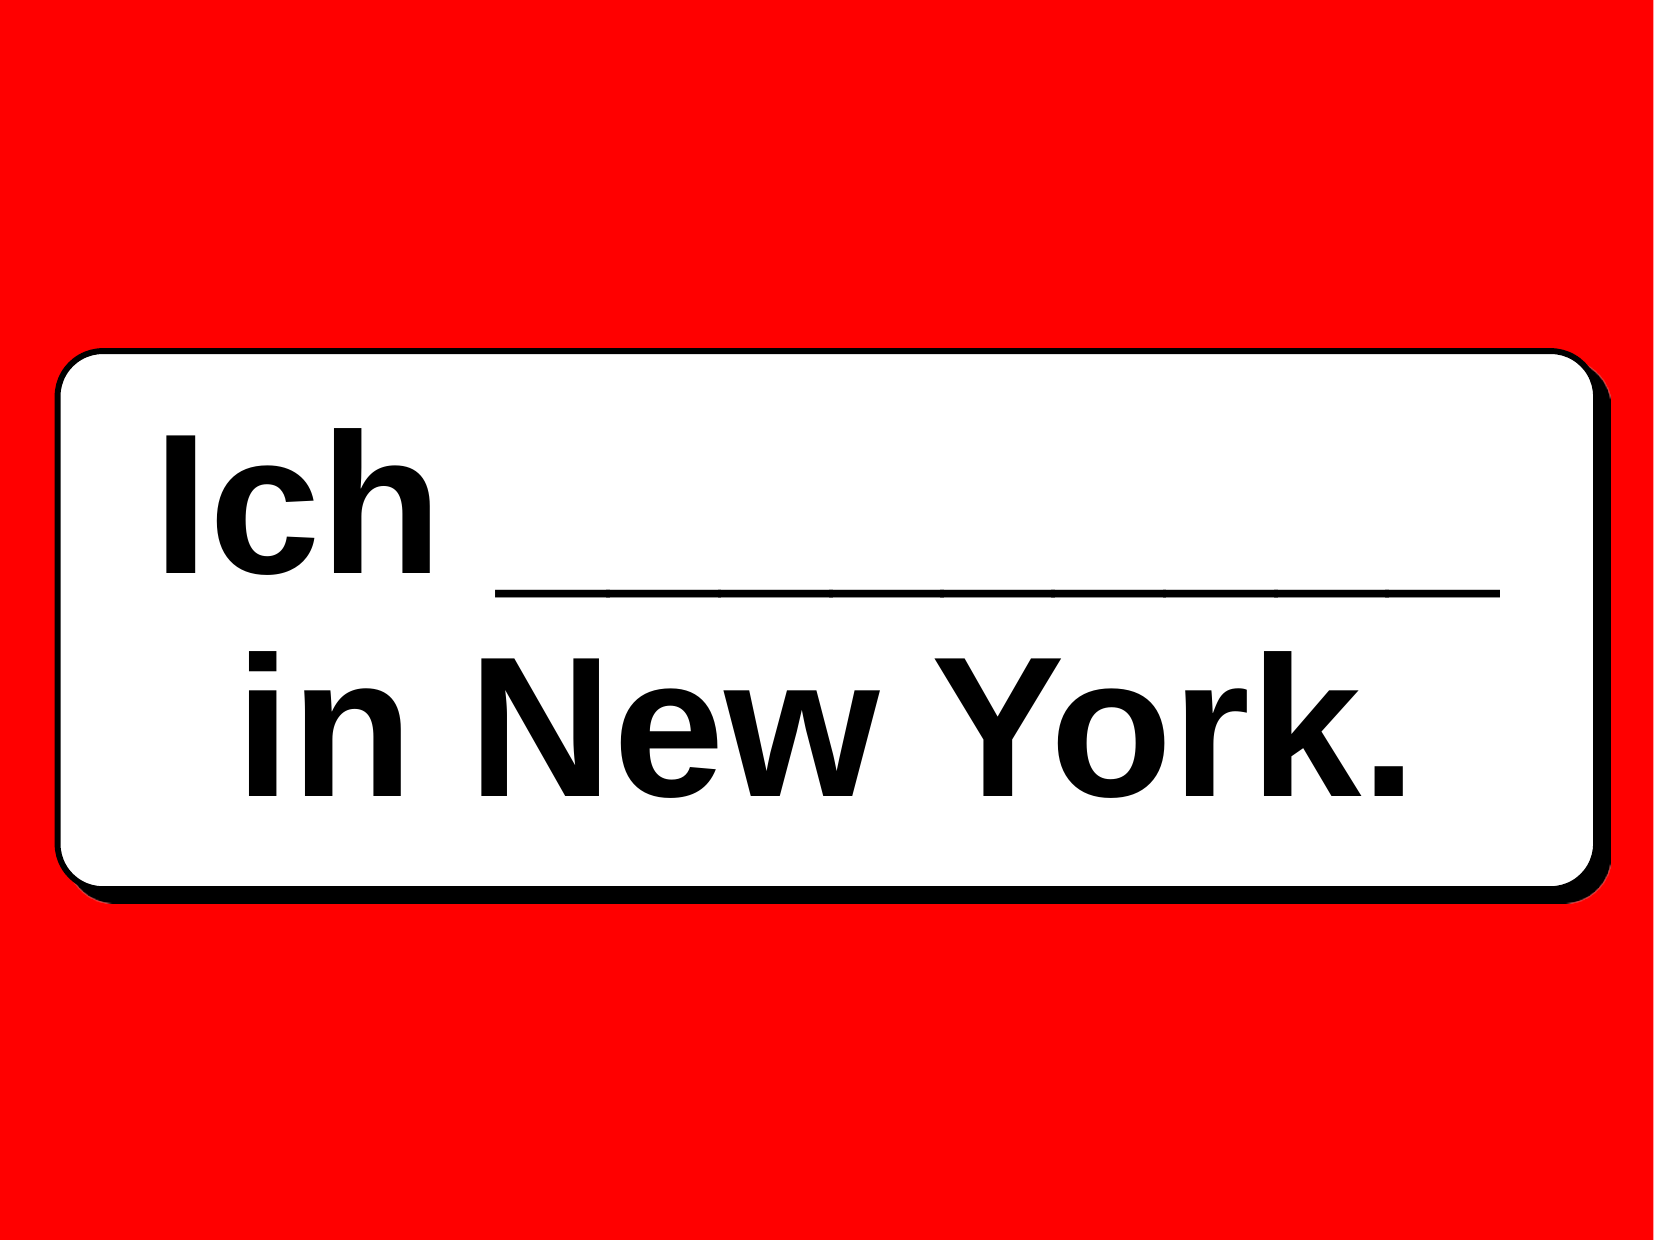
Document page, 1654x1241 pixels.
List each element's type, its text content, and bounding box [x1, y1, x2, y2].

text_box [57, 351, 1597, 890]
text_box Ich _________ in New York. [112, 384, 1542, 847]
